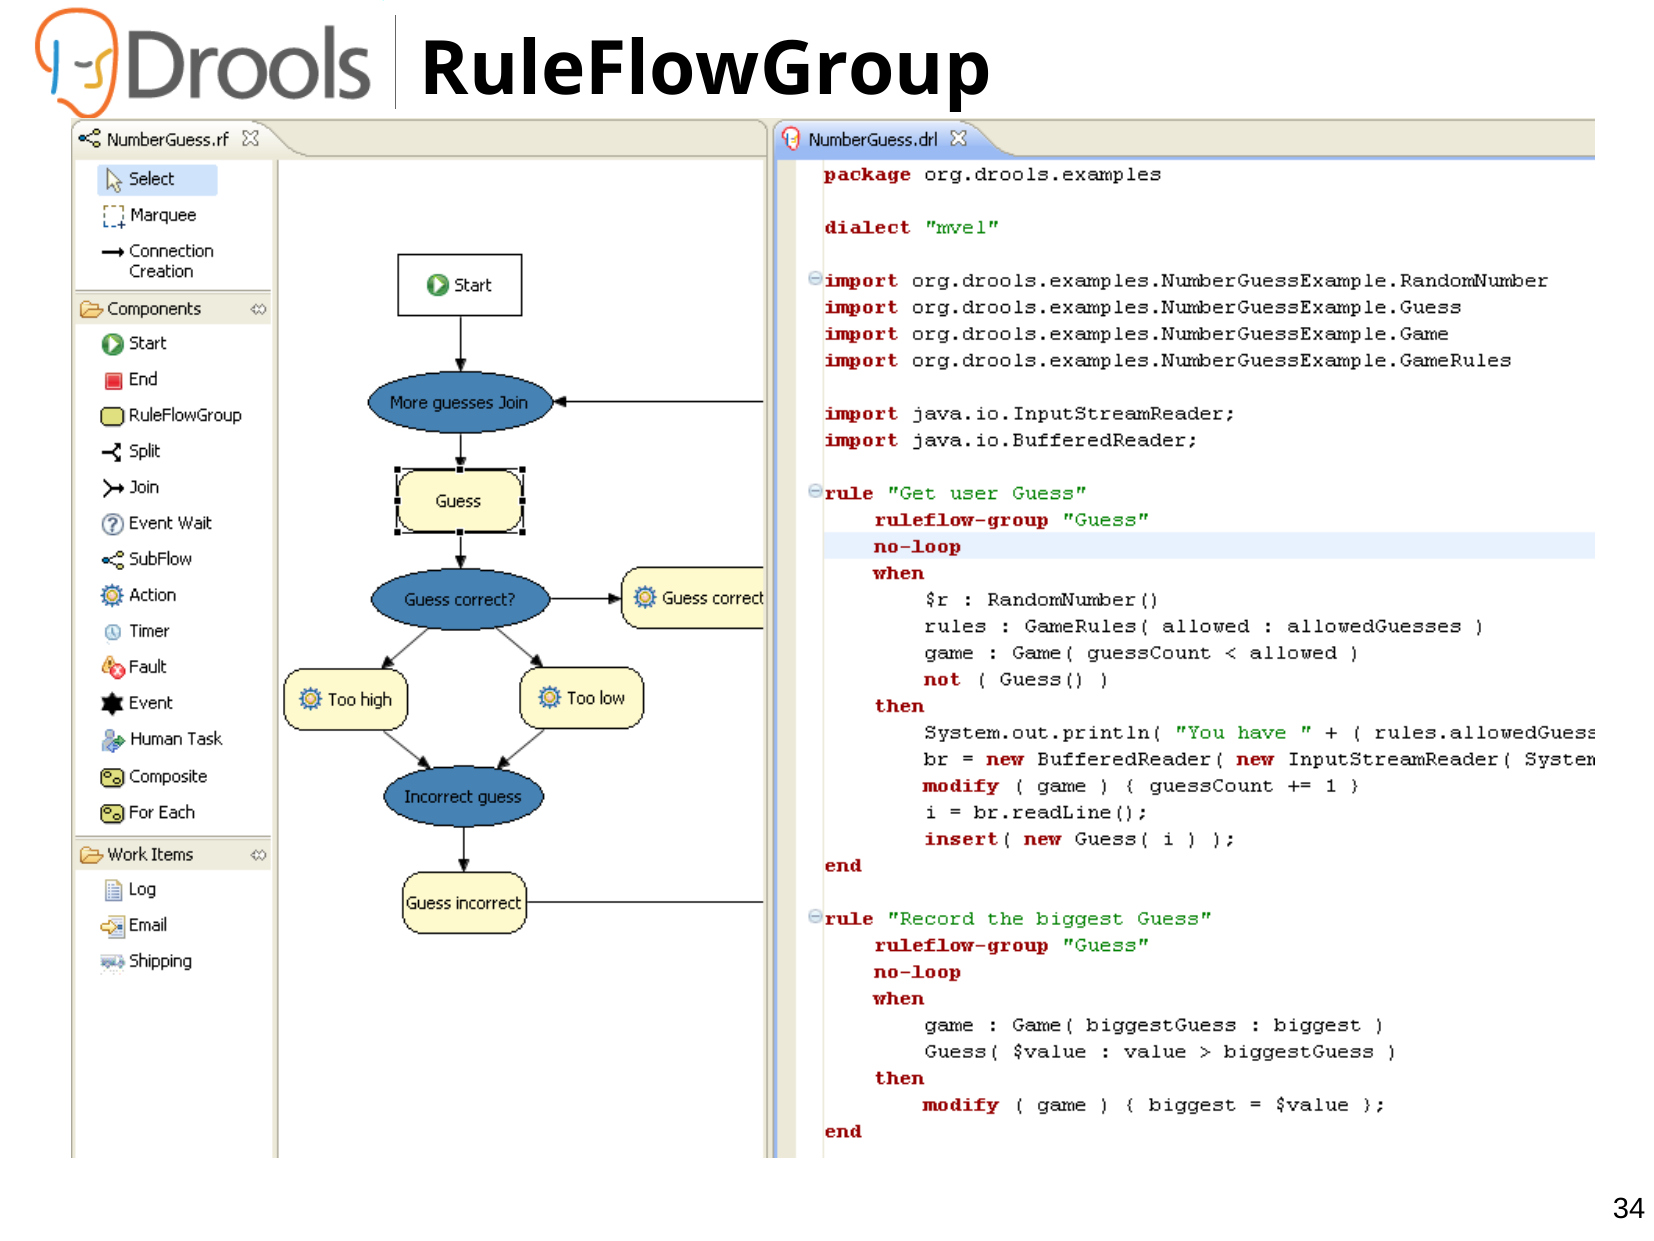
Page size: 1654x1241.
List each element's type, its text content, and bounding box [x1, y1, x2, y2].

picture [29, 0, 1595, 1158]
title RuleFlowGroup [419, 6, 1630, 125]
